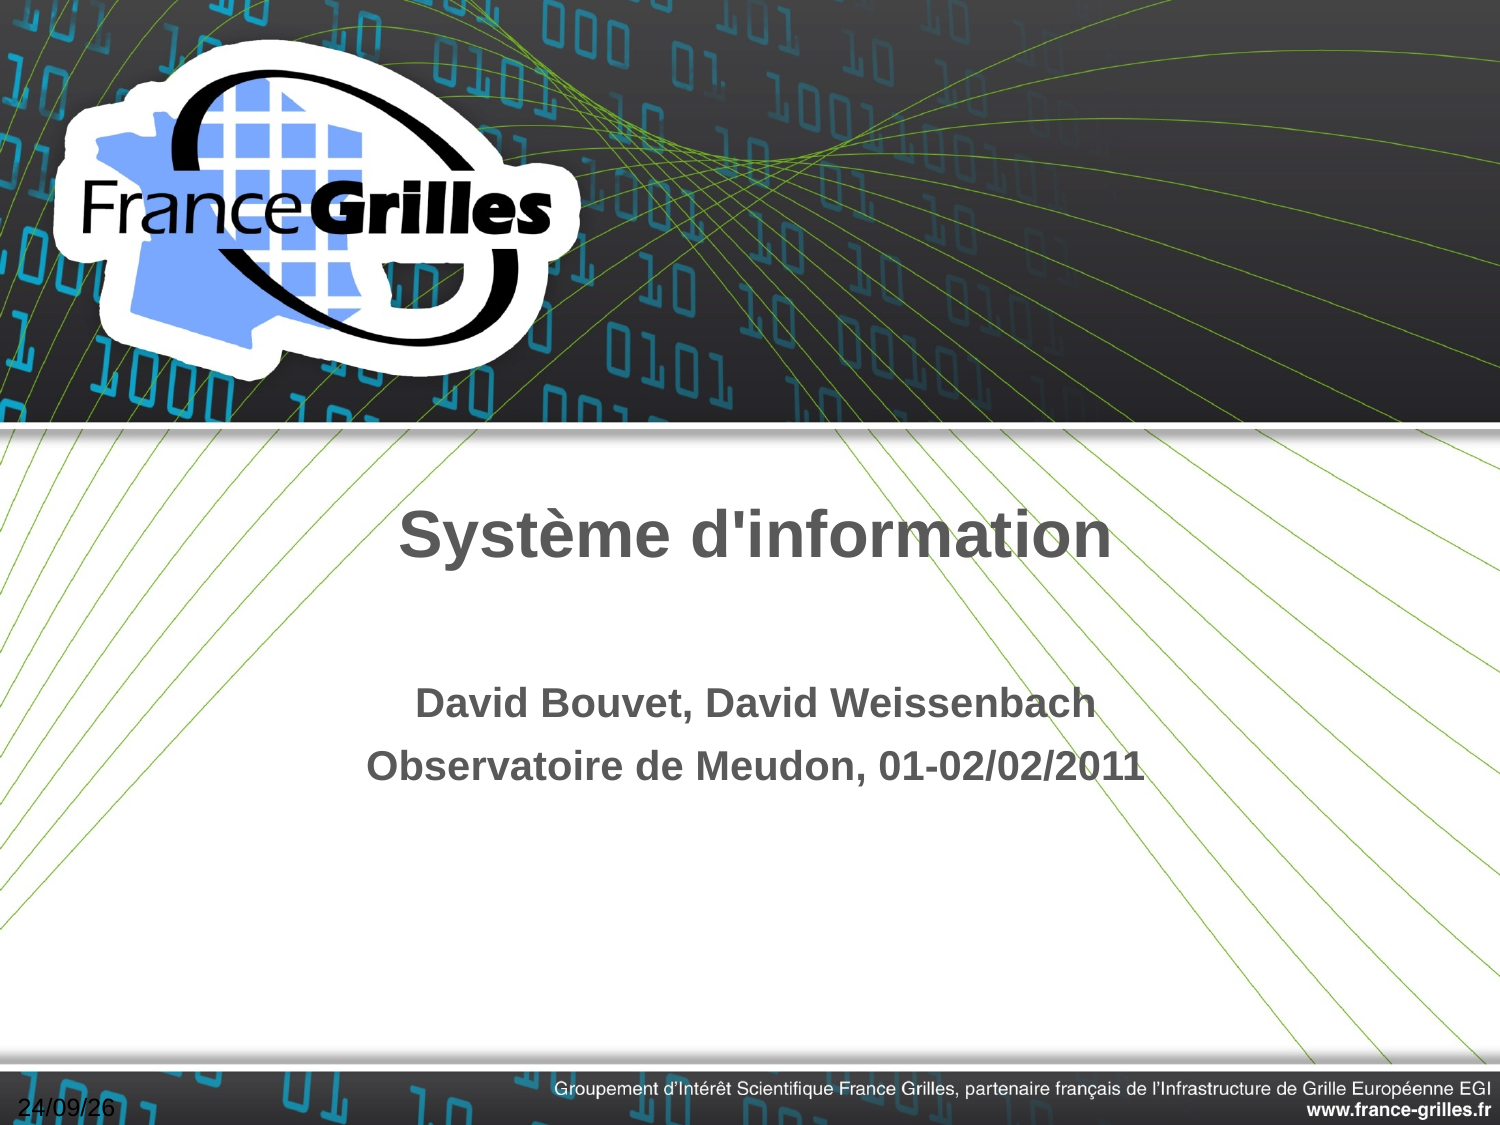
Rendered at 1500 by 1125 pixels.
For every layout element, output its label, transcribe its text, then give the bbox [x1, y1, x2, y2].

text_box 28/01/11 [17, 1074, 172, 1122]
subtitle Système d'information David Bouvet, David Weissenbach Observatoire de Meudon, 01-02/02/2011 [53, 269, 1459, 1016]
picture [0, 0, 1500, 1125]
